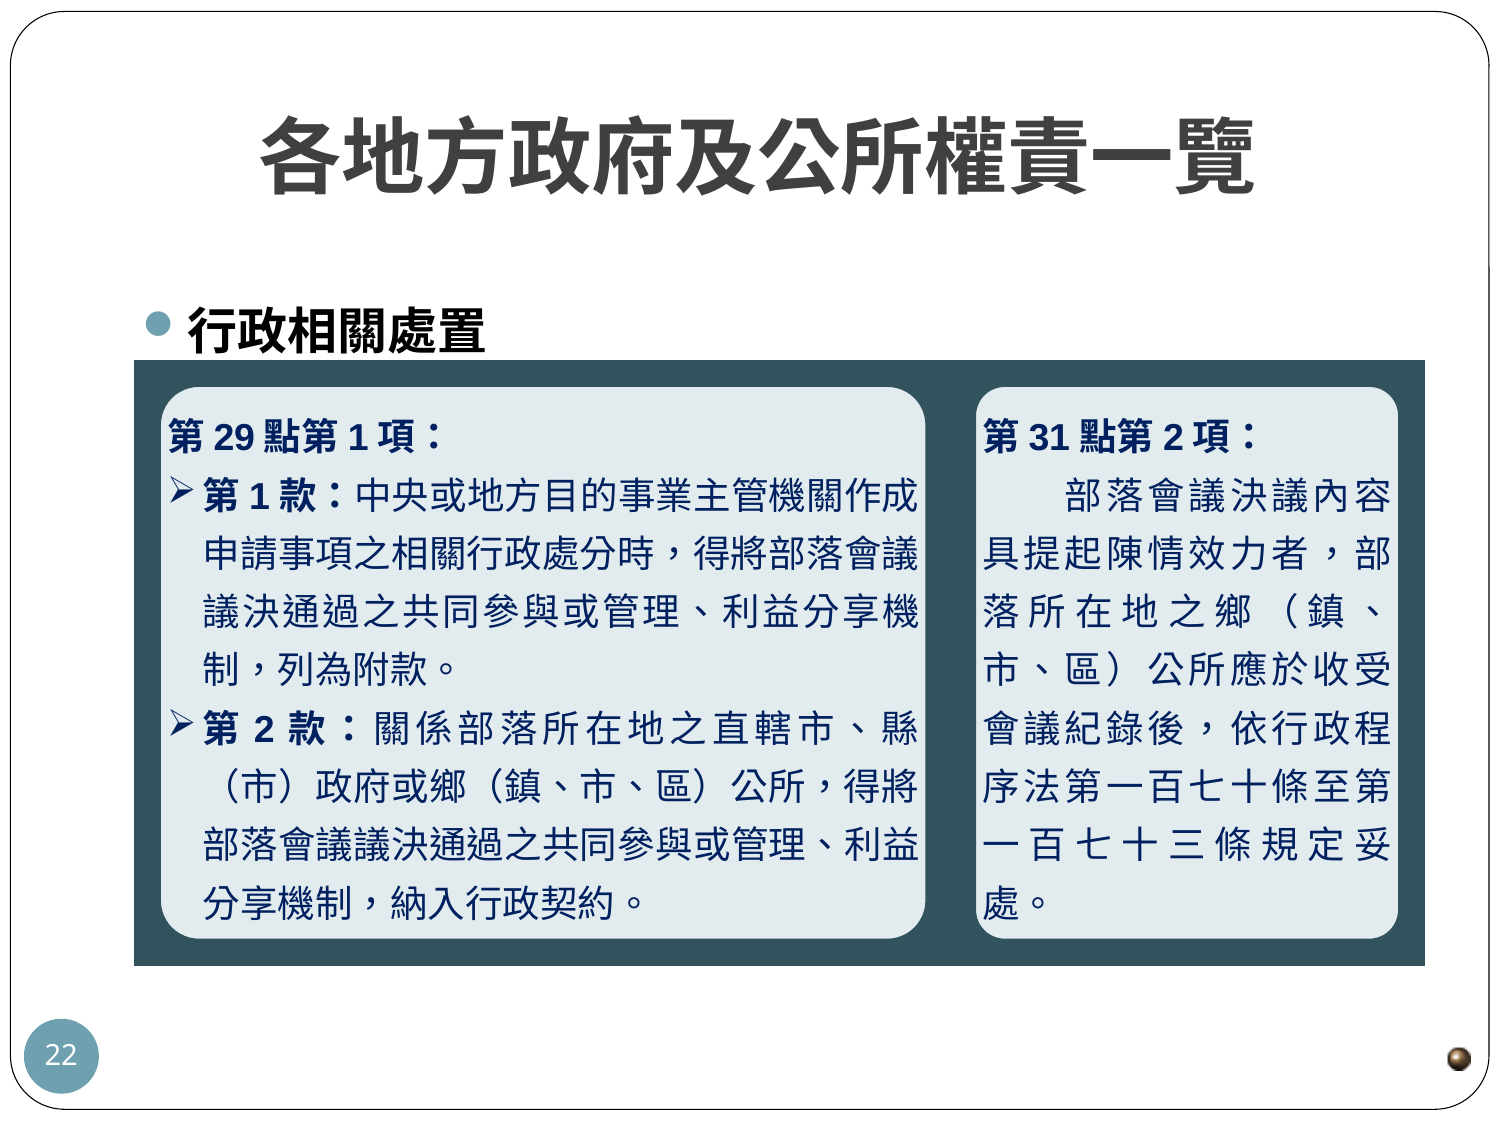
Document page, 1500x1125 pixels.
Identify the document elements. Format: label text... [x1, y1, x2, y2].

text_box [750, 361, 1424, 964]
text_box 第29點第1項： 第1款：中央或地方目的事業主管機關作成申請事項之相關行政處分時，得將部落會議議決通過之共同參與或管理、利益分享機制，列為附款。 第2款：關係部落所在地之直轄市、縣（市）政府或鄉（鎮、市、區）公所，得將部落會議議決通過之共同參與或管理、利益分享機制，納入行政契約。 [159, 385, 927, 941]
picture [1446, 1046, 1471, 1071]
text_box 各地方政府及公所權責一覽 [123, 31, 1399, 219]
text_box 第31點第2項： 部落會議決議內容具提起陳情效力者，部落所在地之鄉（鎮、市、區）公所應於收受會議紀錄後，依行政程序法第一百七十條至第一百七十三條規定妥處。 [974, 385, 1400, 941]
text_box <編號> [23, 1018, 99, 1094]
text_box 行政相關處置 [134, 284, 750, 1035]
